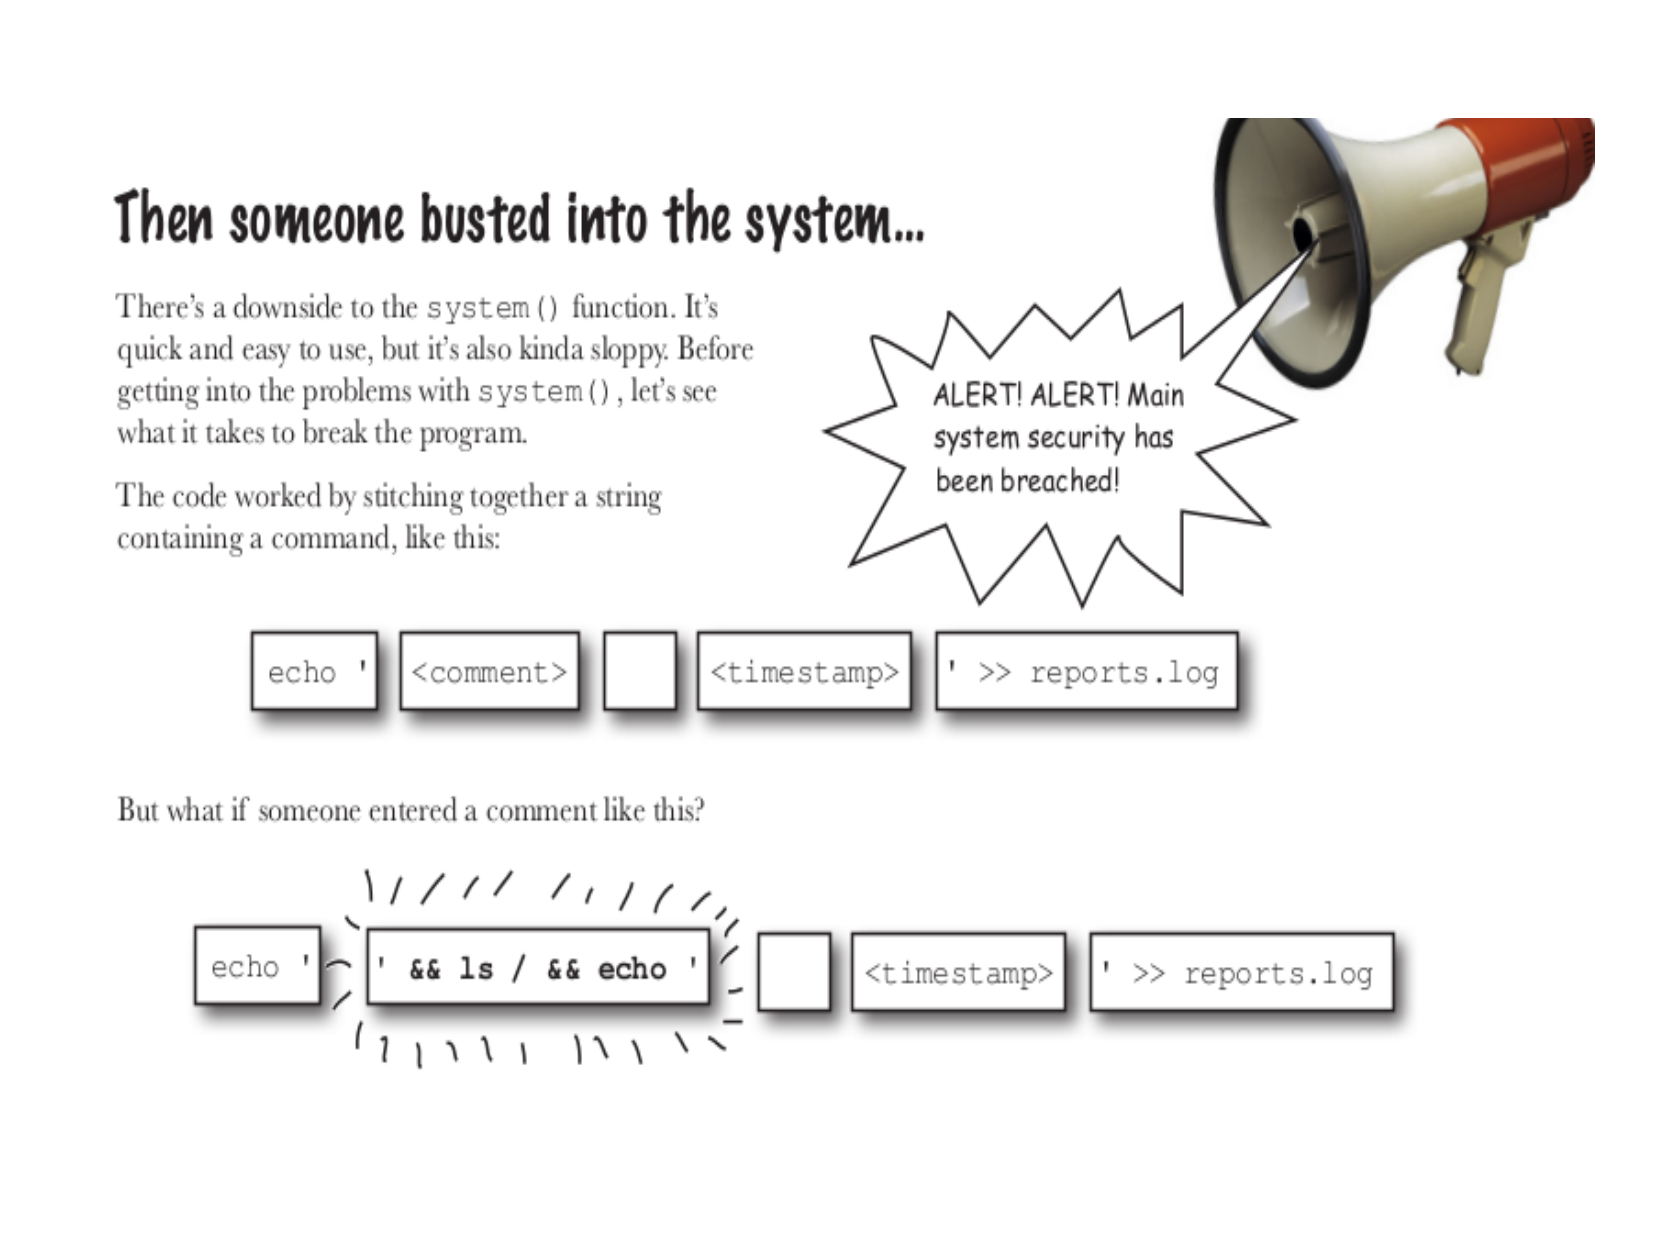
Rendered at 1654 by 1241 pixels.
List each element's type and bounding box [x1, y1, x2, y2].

picture [70, 118, 1595, 1087]
